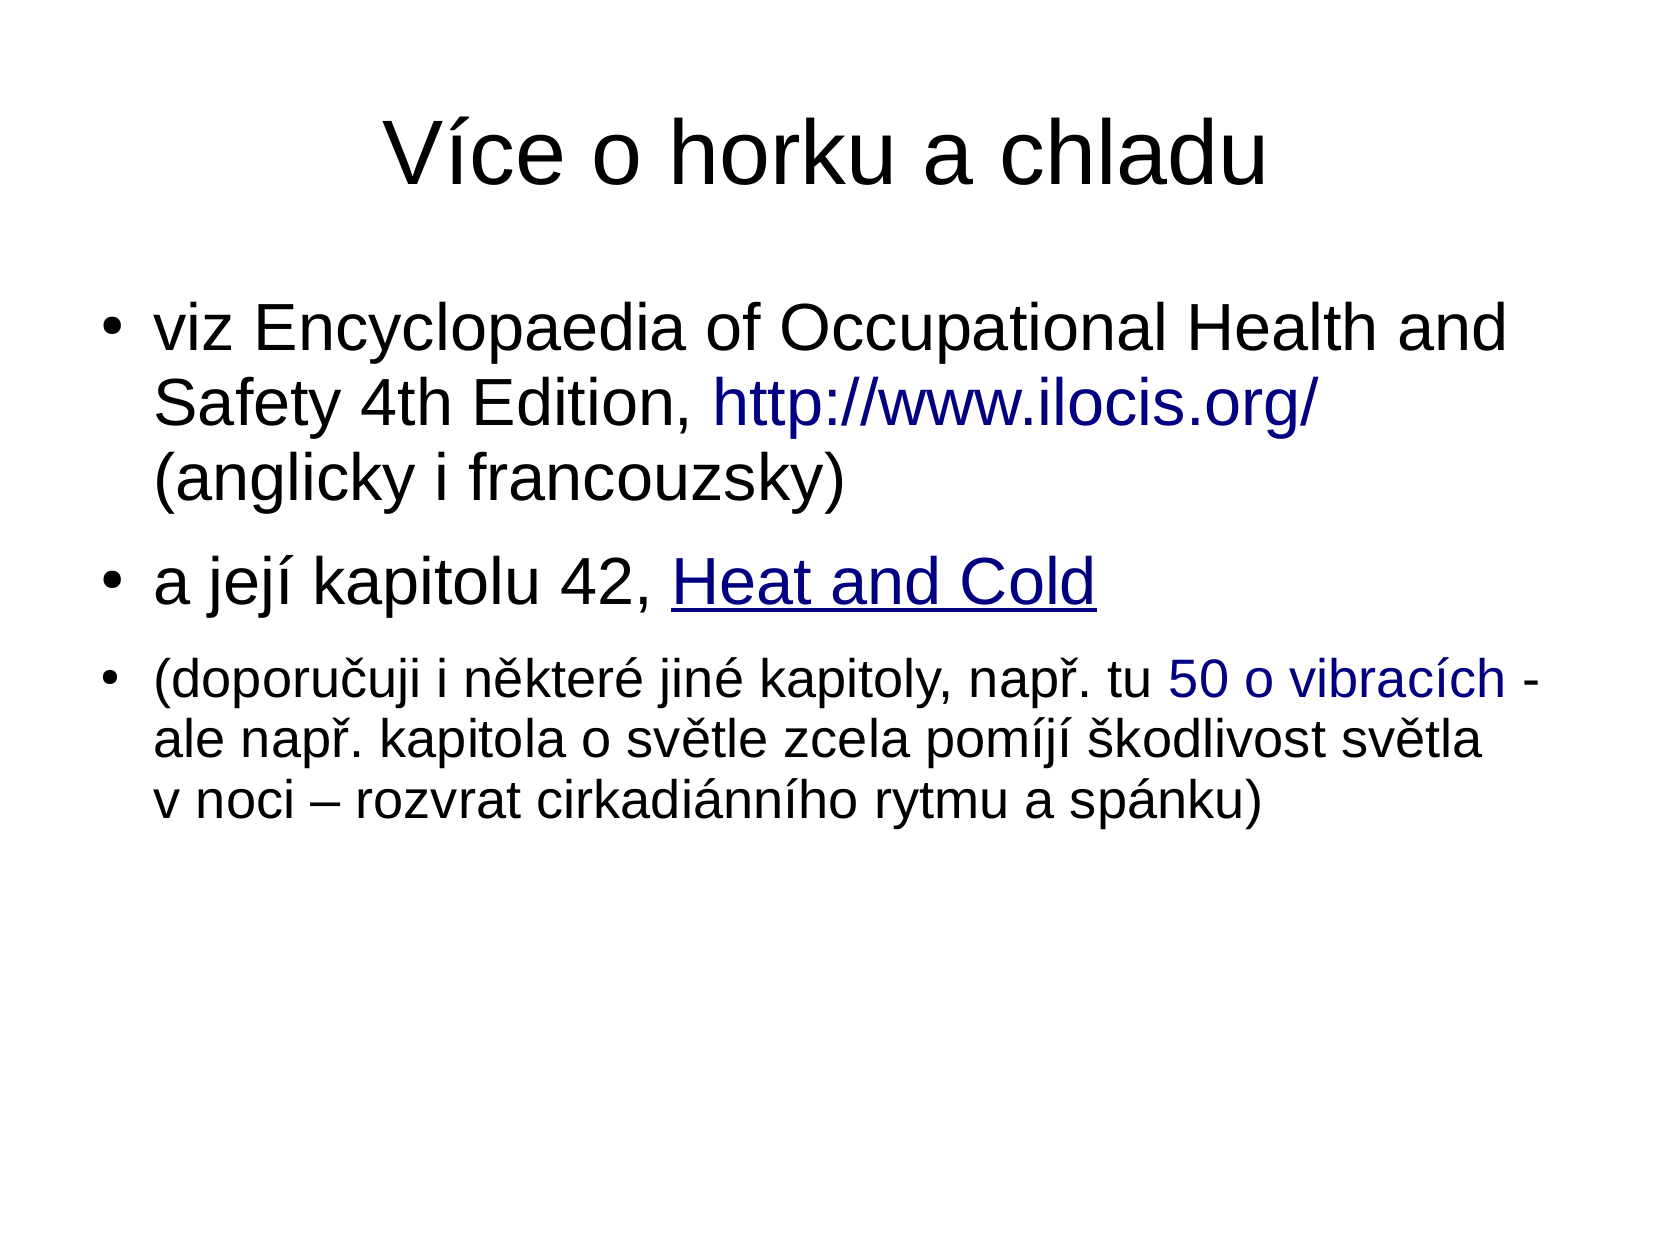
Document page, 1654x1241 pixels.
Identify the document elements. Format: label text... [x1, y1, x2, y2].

title Více o horku a chladu [82, 49, 1571, 257]
list viz Encyclopaedia of Occupational Health and Safety 4th Edition, http://www.ilocis.org/ (anglicky i francouzsky) a její kapitolu 42, Heat and Cold (doporučuji i některé jiné kapitoly, např. tu 50 o vibracích - ale např. kapitola o světle zcela pomíjí škodlivost světla v noci – rozvrat cirkadiánního rytmu a spánku) [82, 290, 1571, 1109]
